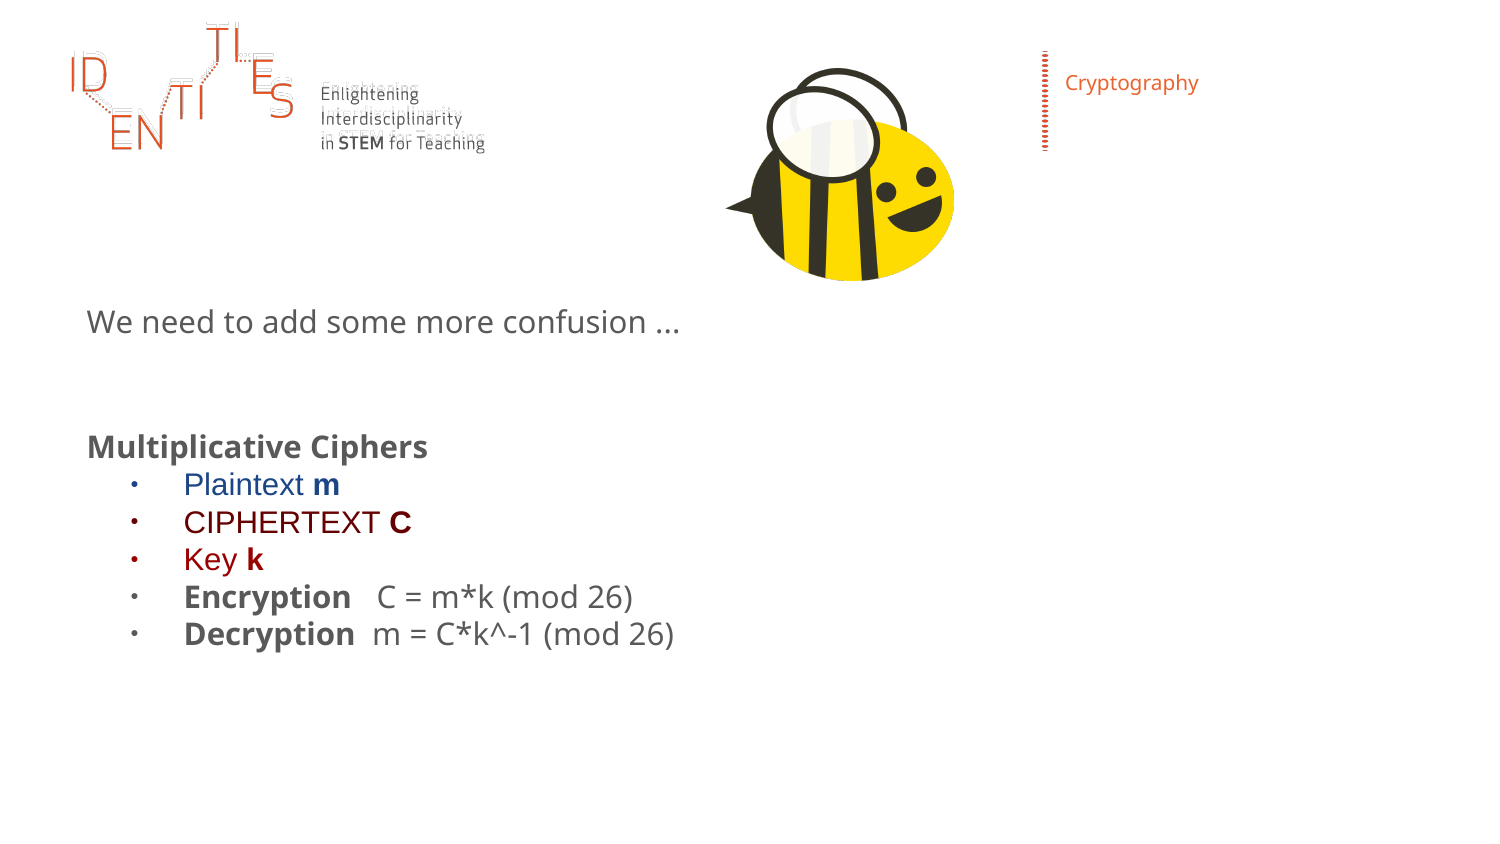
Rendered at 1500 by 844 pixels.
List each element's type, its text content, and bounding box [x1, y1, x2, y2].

text_box Cryptography [1050, 61, 1472, 168]
text_box We need to add some more confusion ... Multiplicative Ciphers Plaintext m CIPHERTEXT C Key k Encryption C = m*k (mod 26) Decryption m = C*k^-1 (mod 26) [71, 269, 1415, 821]
picture [725, 68, 954, 281]
picture [71, 18, 485, 157]
picture [1042, 51, 1051, 151]
